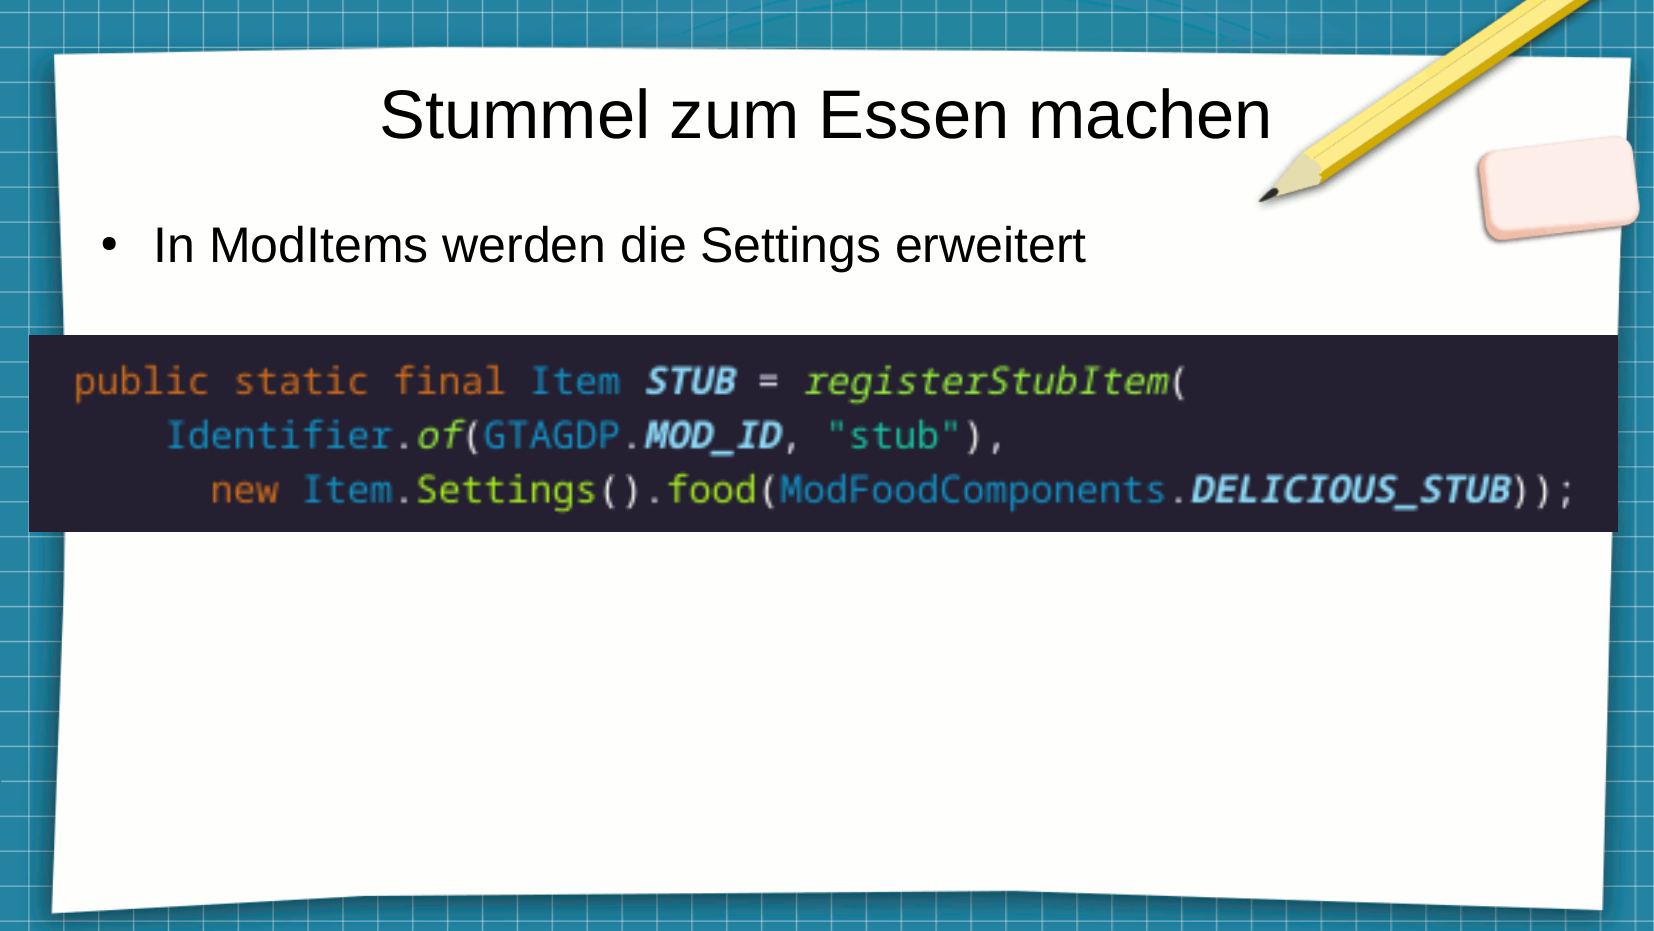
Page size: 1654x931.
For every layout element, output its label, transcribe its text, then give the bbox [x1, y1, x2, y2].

picture [0, 0, 1654, 931]
title Stummel zum Essen machen [82, 37, 1571, 193]
list In ModItems werden die Settings erweitert [82, 217, 1571, 325]
